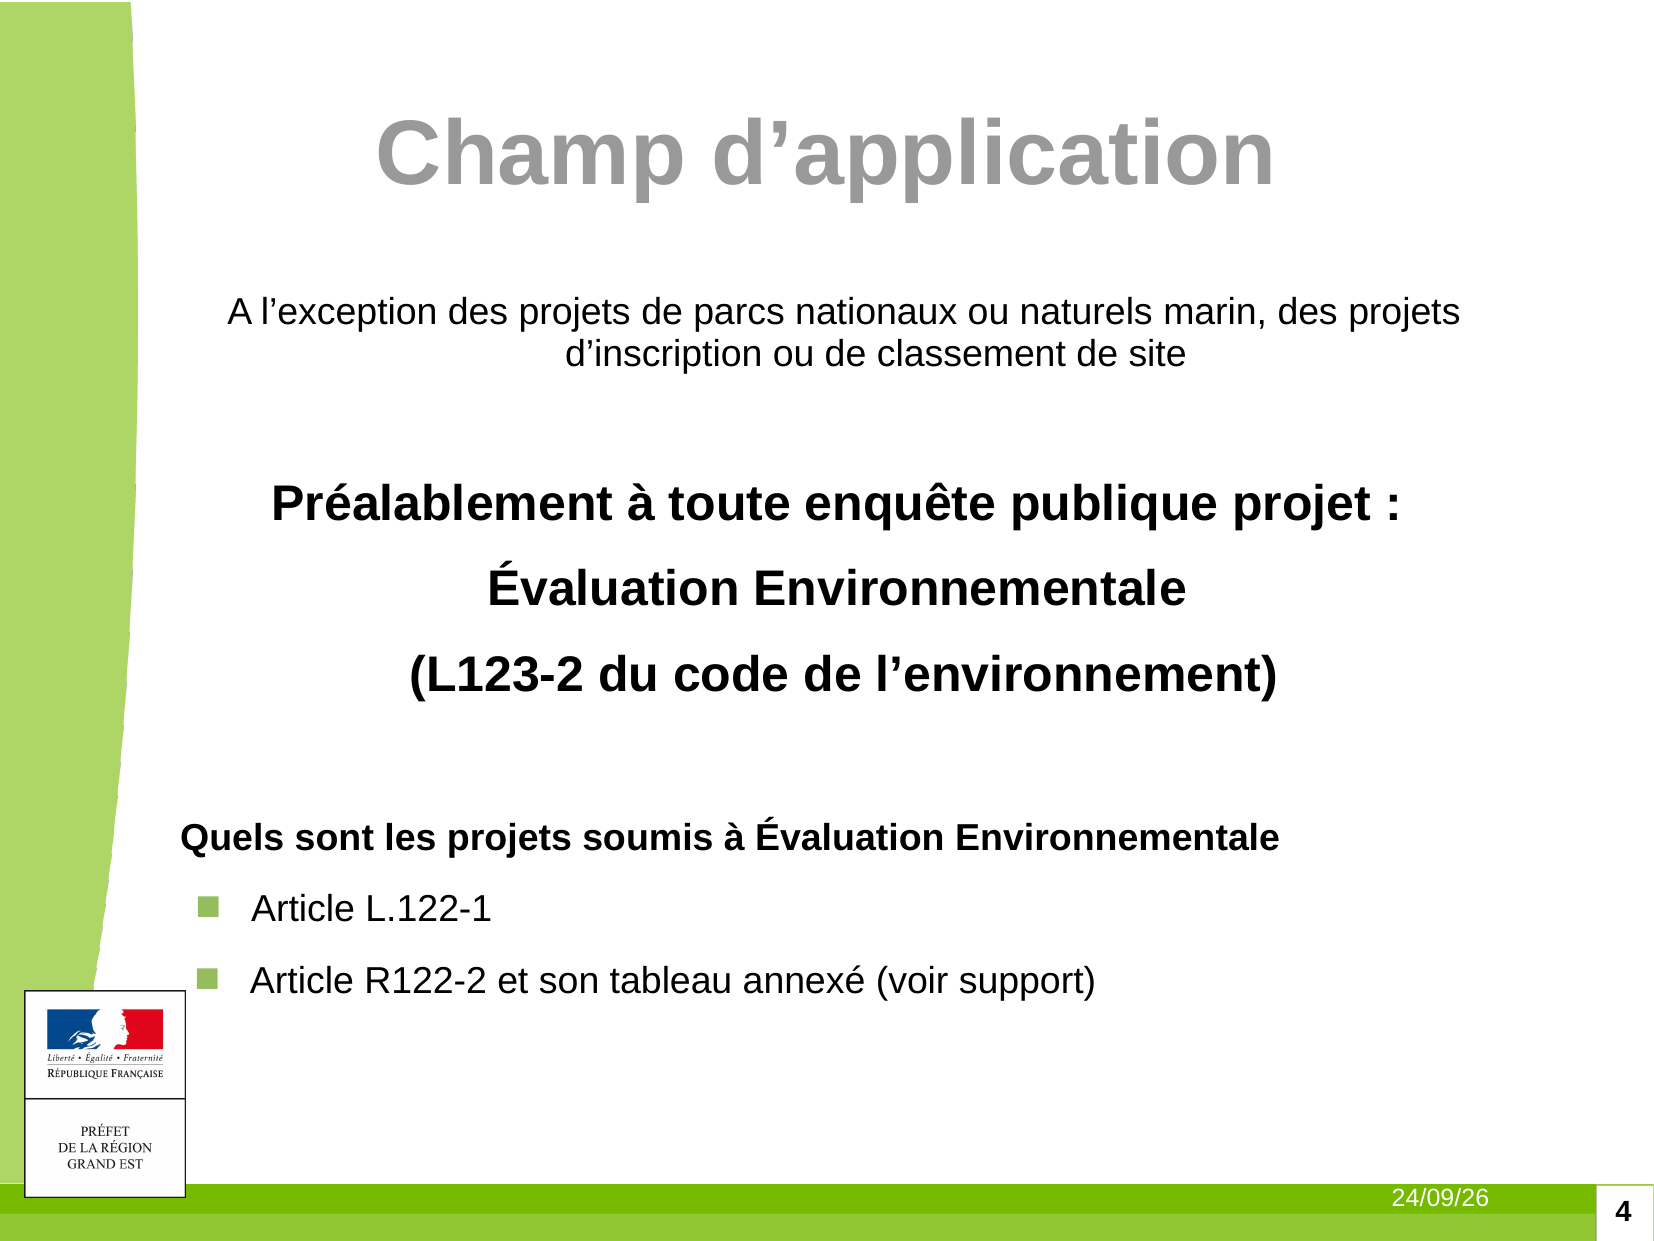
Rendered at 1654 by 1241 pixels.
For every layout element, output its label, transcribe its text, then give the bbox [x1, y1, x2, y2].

title Champ d’application [82, 49, 1571, 257]
list A l’exception des projets de parcs nationaux ou naturels marin, des projets d’inscription ou de classement de site Préalablement à toute enquête publique projet : Évaluation Environnementale (L123-2 du code de l’environnement) Quels sont les projets soumis à Évaluation Environnementale Article L.122-1 Article R122-2 et son tableau annexé (voir support) [179, 290, 1509, 1109]
picture [0, 2, 1654, 1241]
